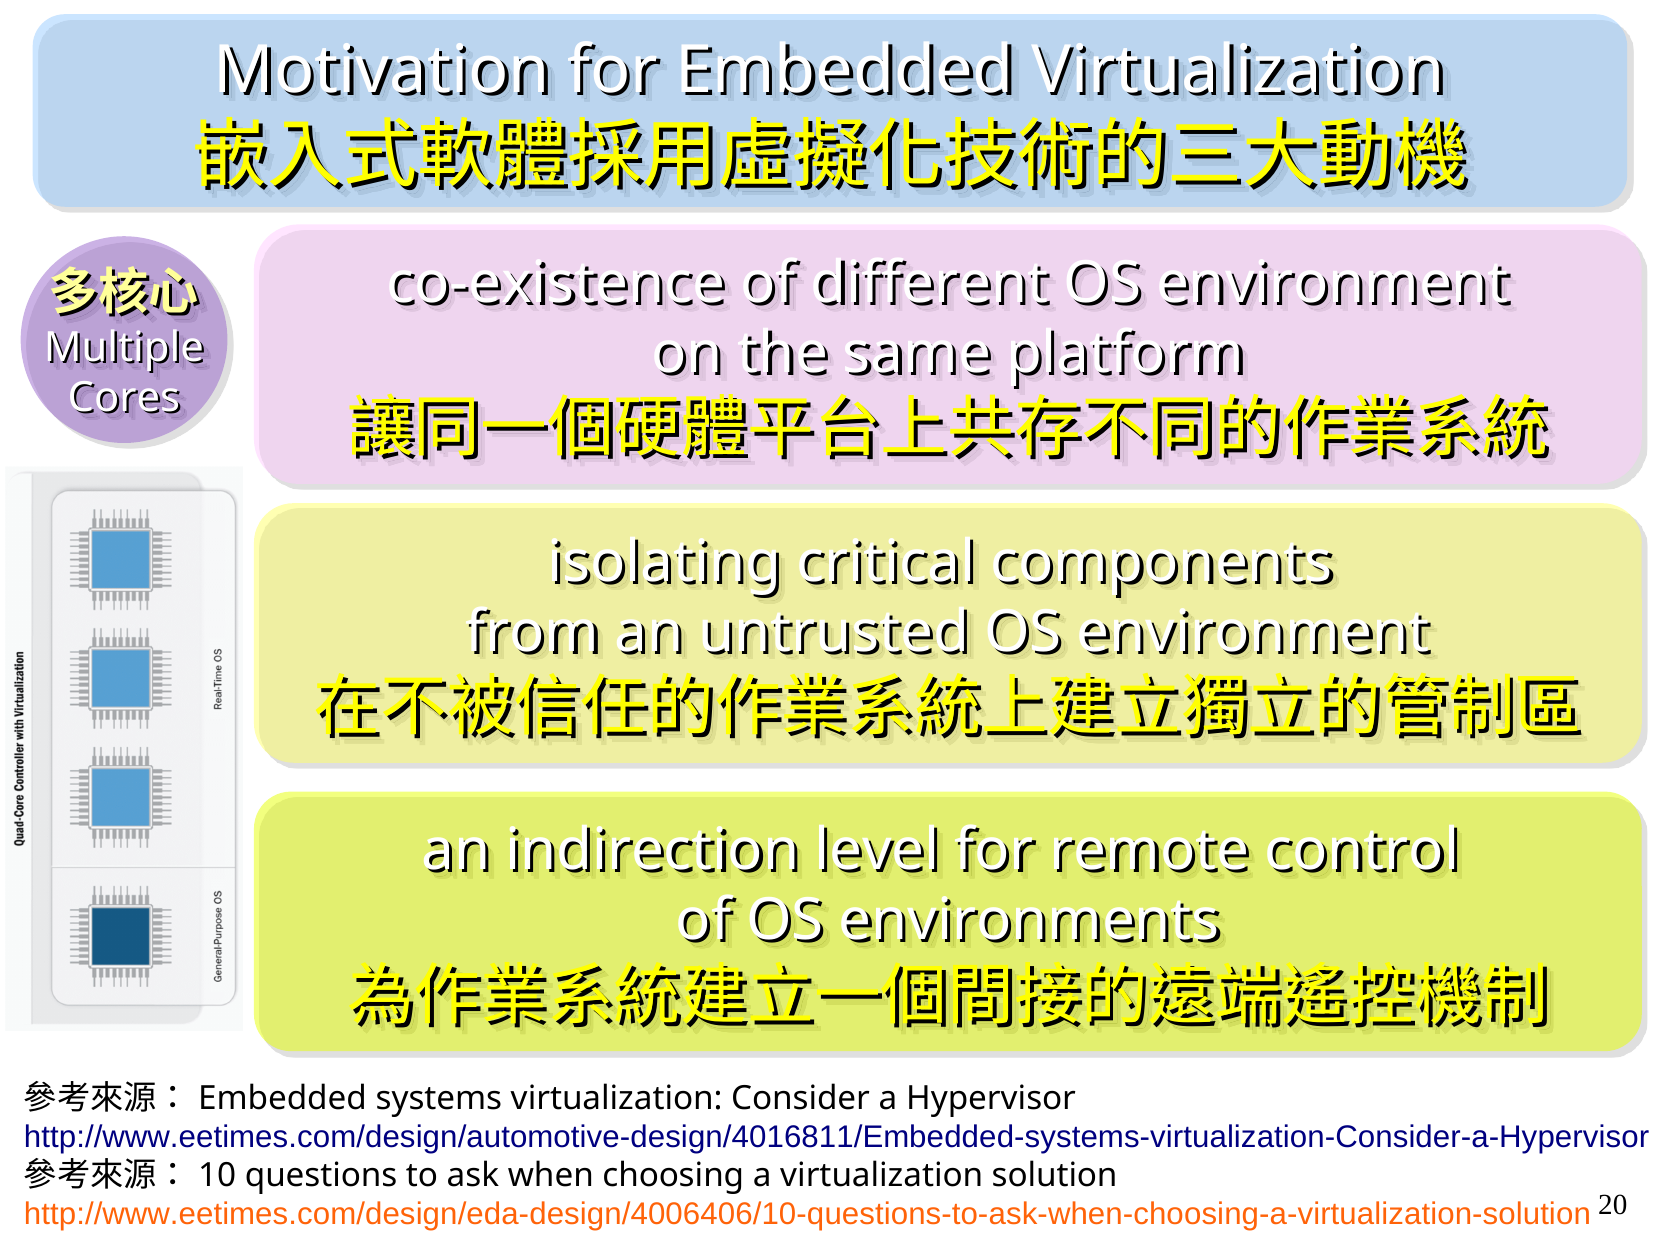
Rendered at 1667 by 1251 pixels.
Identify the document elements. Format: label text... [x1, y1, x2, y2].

picture [5, 466, 243, 1031]
text_box 多核心 Multiple Cores [20, 236, 228, 443]
text_box co-existence of different OS environment on the same platform 讓同一個硬體平台上共存不同的作業系統 [253, 224, 1642, 484]
text_box an indirection level for remote control of OS environments 為作業系統建立一個間接的遠端遙控機制 [253, 791, 1642, 1052]
text_box Motivation for Embedded Virtualization 嵌入式軟體採用虛擬化技術的三大動機 [32, 14, 1628, 207]
text_box 參考來源：Embedded systems virtualization: Consider a Hypervisor http://www.eetimes.com/design/automotive-design/4016811/Embedded-systems-virtualization-Consider-a-Hypervisor 參考來源：10 questions to ask when choosing a virtualization solution http://www.eetimes.com/design/eda-design/4006406/10-questions-to-ask-when-choosing-a-virtualization-solution [9, 1068, 1667, 1247]
text_box isolating critical components from an untrusted OS environment 在不被信任的作業系統上建立獨立的管制區 [253, 503, 1642, 763]
